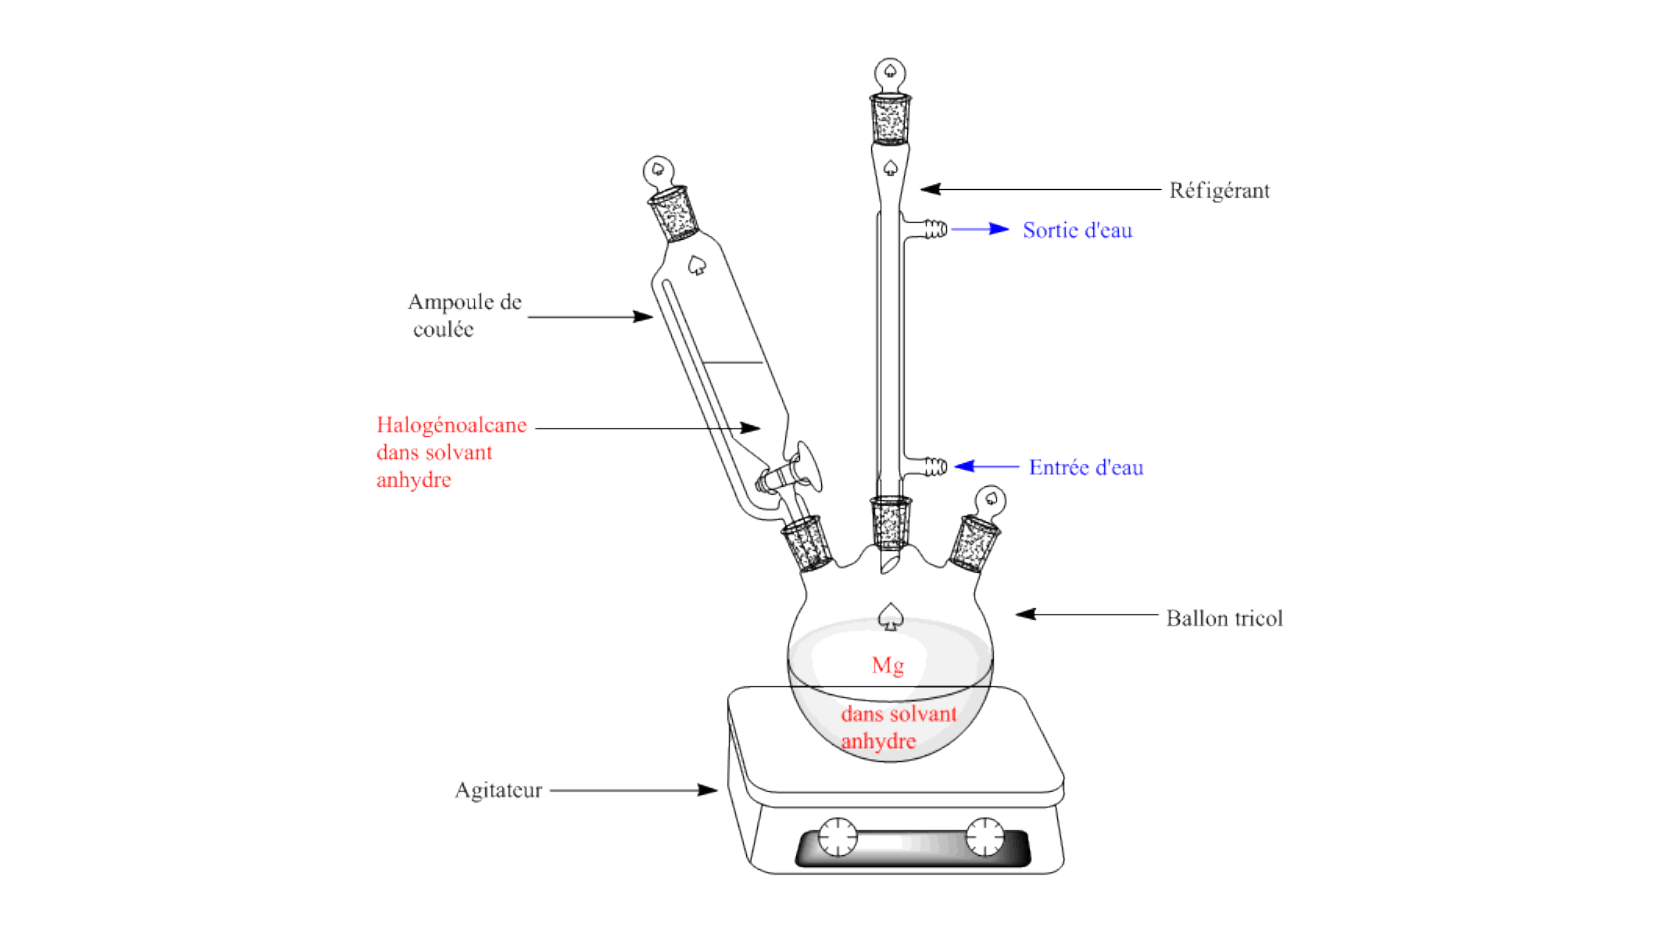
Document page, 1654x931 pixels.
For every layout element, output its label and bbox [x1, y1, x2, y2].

picture [374, 53, 1290, 880]
